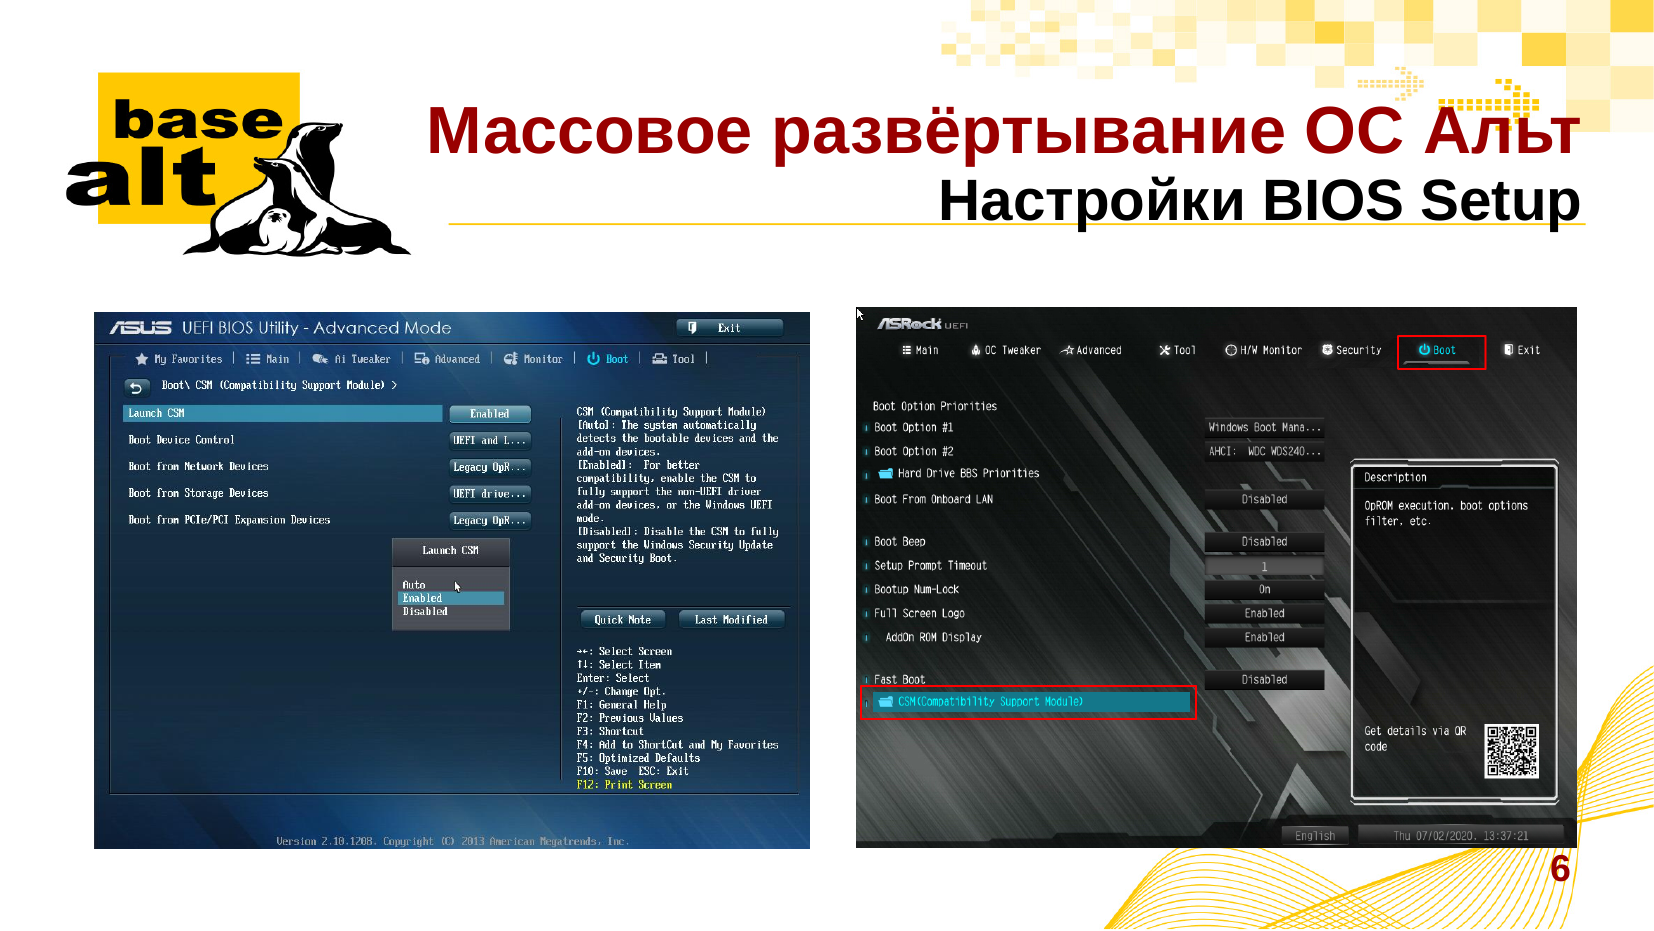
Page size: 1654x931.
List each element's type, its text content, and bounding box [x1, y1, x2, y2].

title Массовое развёртывание ОС Альт Настройки BIOS Setup [372, 81, 1583, 245]
picture [0, 0, 1654, 931]
